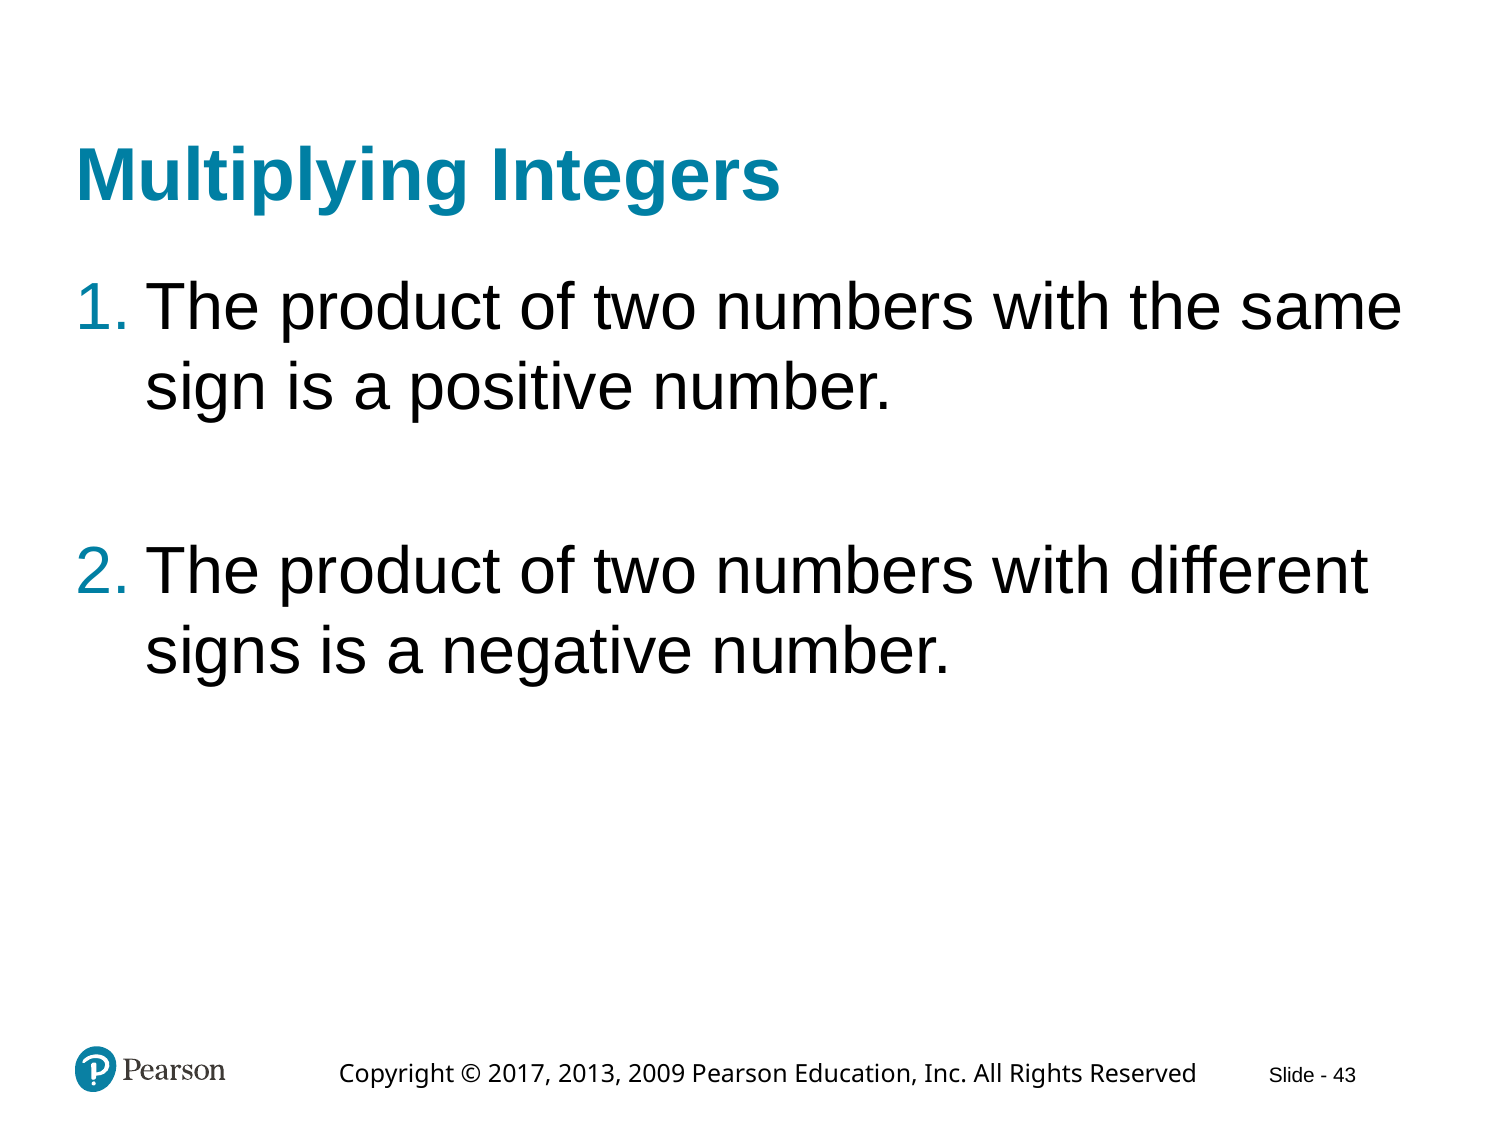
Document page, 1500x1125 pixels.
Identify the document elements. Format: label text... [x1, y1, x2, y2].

title Multiplying Integers [75, 35, 1425, 216]
list The product of two numbers with the same sign is a positive number. The product of two numbers with different signs is a negative number. [75, 262, 1425, 713]
